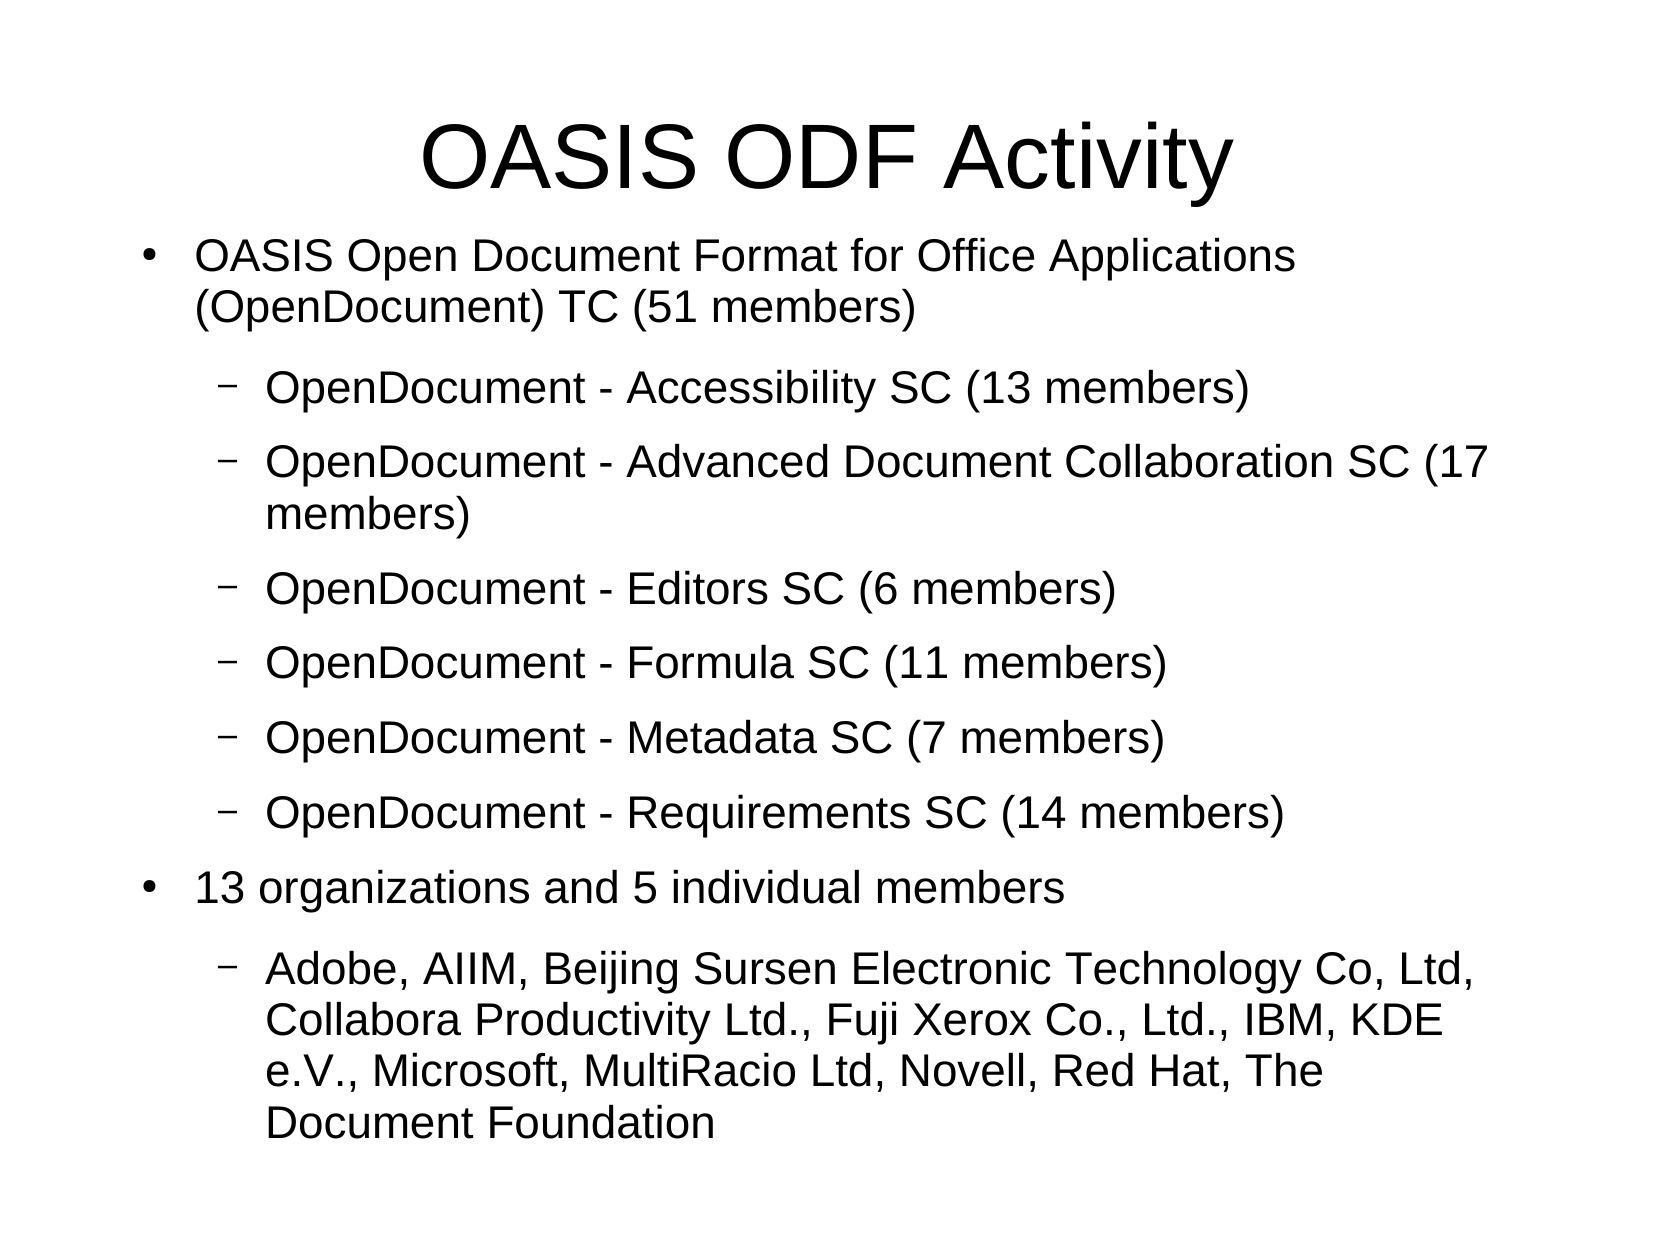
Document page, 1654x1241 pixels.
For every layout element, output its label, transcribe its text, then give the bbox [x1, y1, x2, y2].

title OASIS ODF Activity [121, 52, 1534, 261]
list OASIS Open Document Format for Office Applications (OpenDocument) TC (51 members) OpenDocument - Accessibility SC (13 members) OpenDocument - Advanced Document Collaboration SC (17 members) OpenDocument - Editors SC (6 members) OpenDocument - Formula SC (11 members) OpenDocument - Metadata SC (7 members) OpenDocument - Requirements SC (14 members) 13 organizations and 5 individual members Adobe, AIIM, Beijing Sursen Electronic Technology Co, Ltd, Collabora Productivity Ltd., Fuji Xerox Co., Ltd., IBM, KDE e.V., Microsoft, MultiRacio Ltd, Novell, Red Hat, The Document Foundation [123, 229, 1536, 1220]
